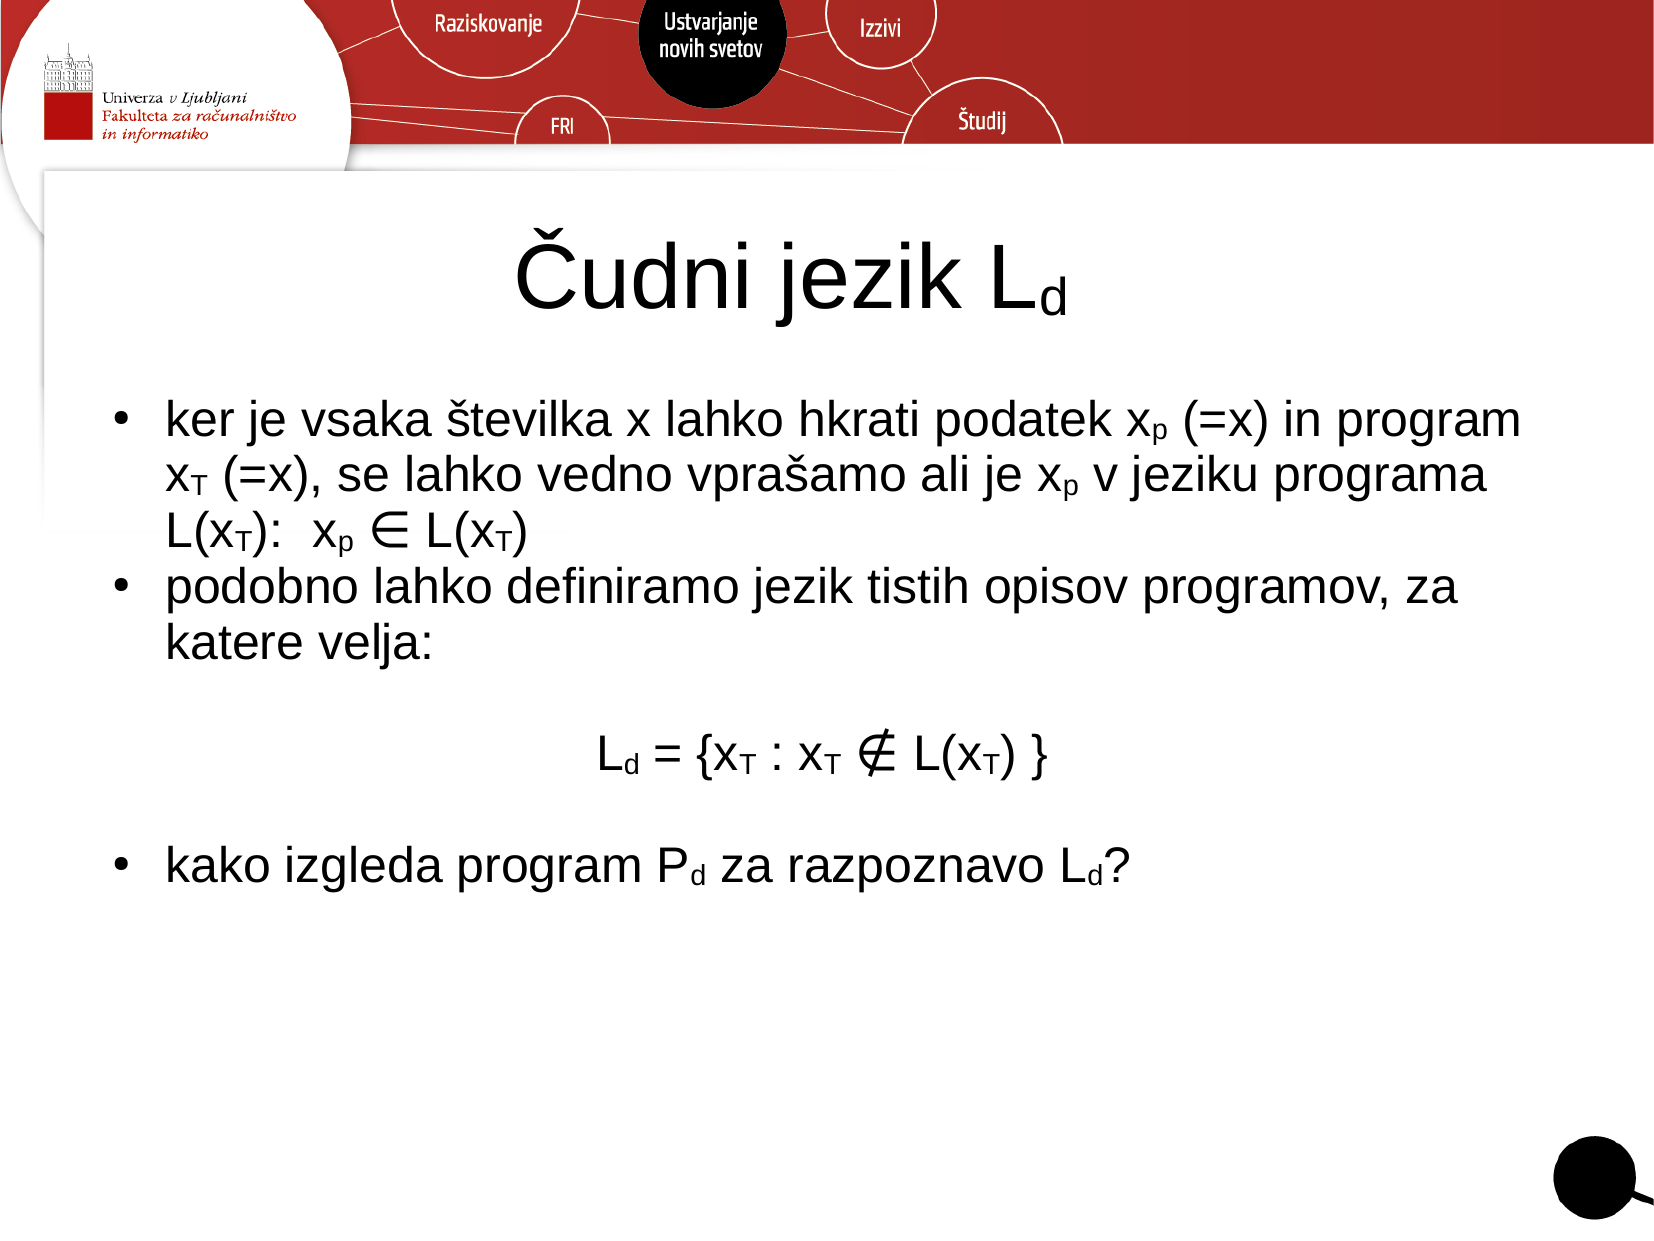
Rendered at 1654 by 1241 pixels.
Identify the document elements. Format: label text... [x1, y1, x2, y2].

list ker je vsaka številka x lahko hkrati podatek xp (=x) in program xT (=x), se lahko vedno vprašamo ali je xp v jeziku programa L(xT): xp ∈ L(xT) podobno lahko definiramo jezik tistih opisov programov, za katere velja: Ld = {xT : xT ∉ L(xT) } kako izgleda program Pd za razpoznavo Ld? [94, 390, 1550, 863]
title Čudni jezik Ld [47, 173, 1536, 381]
picture [0, 0, 1654, 1241]
